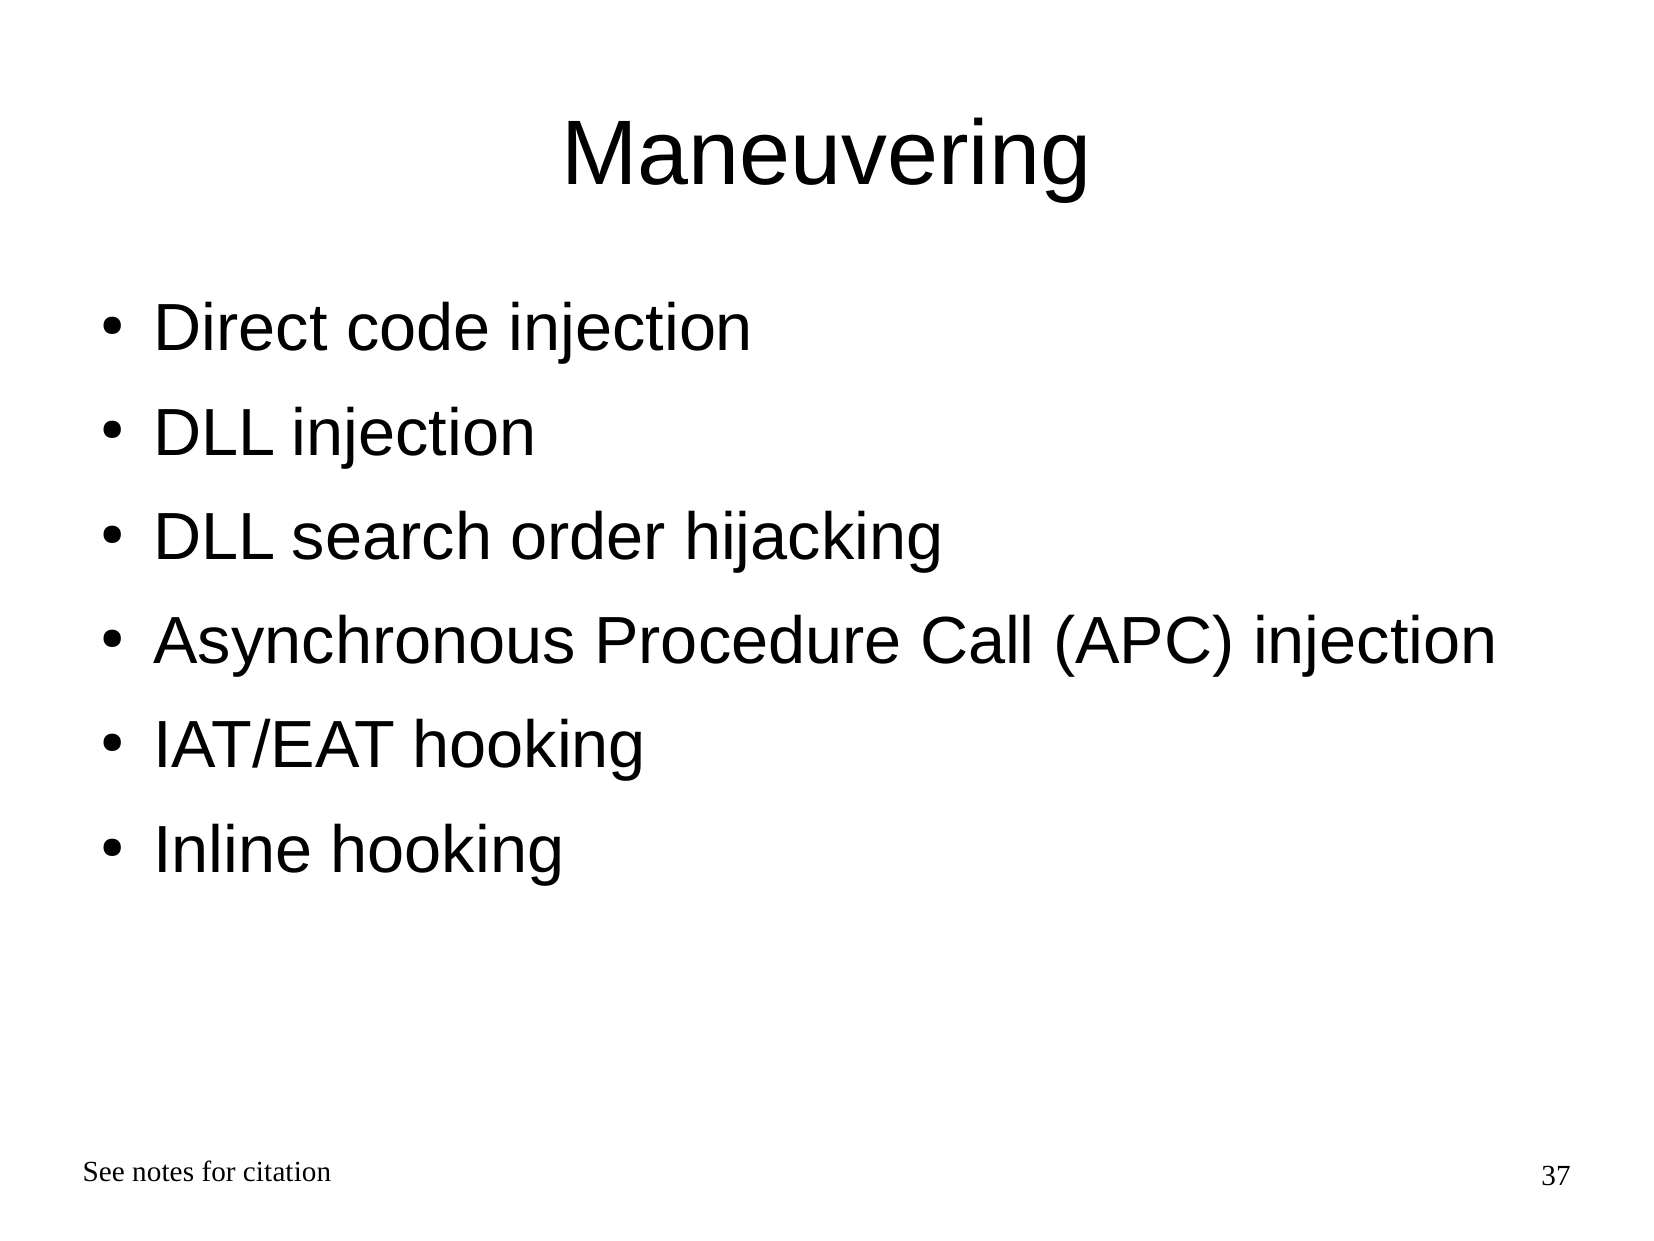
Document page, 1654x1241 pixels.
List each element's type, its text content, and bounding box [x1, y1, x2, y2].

title Maneuvering [82, 49, 1571, 257]
list Direct code injection DLL injection DLL search order hijacking Asynchronous Procedure Call (APC) injection IAT/EAT hooking Inline hooking [82, 290, 1576, 1126]
